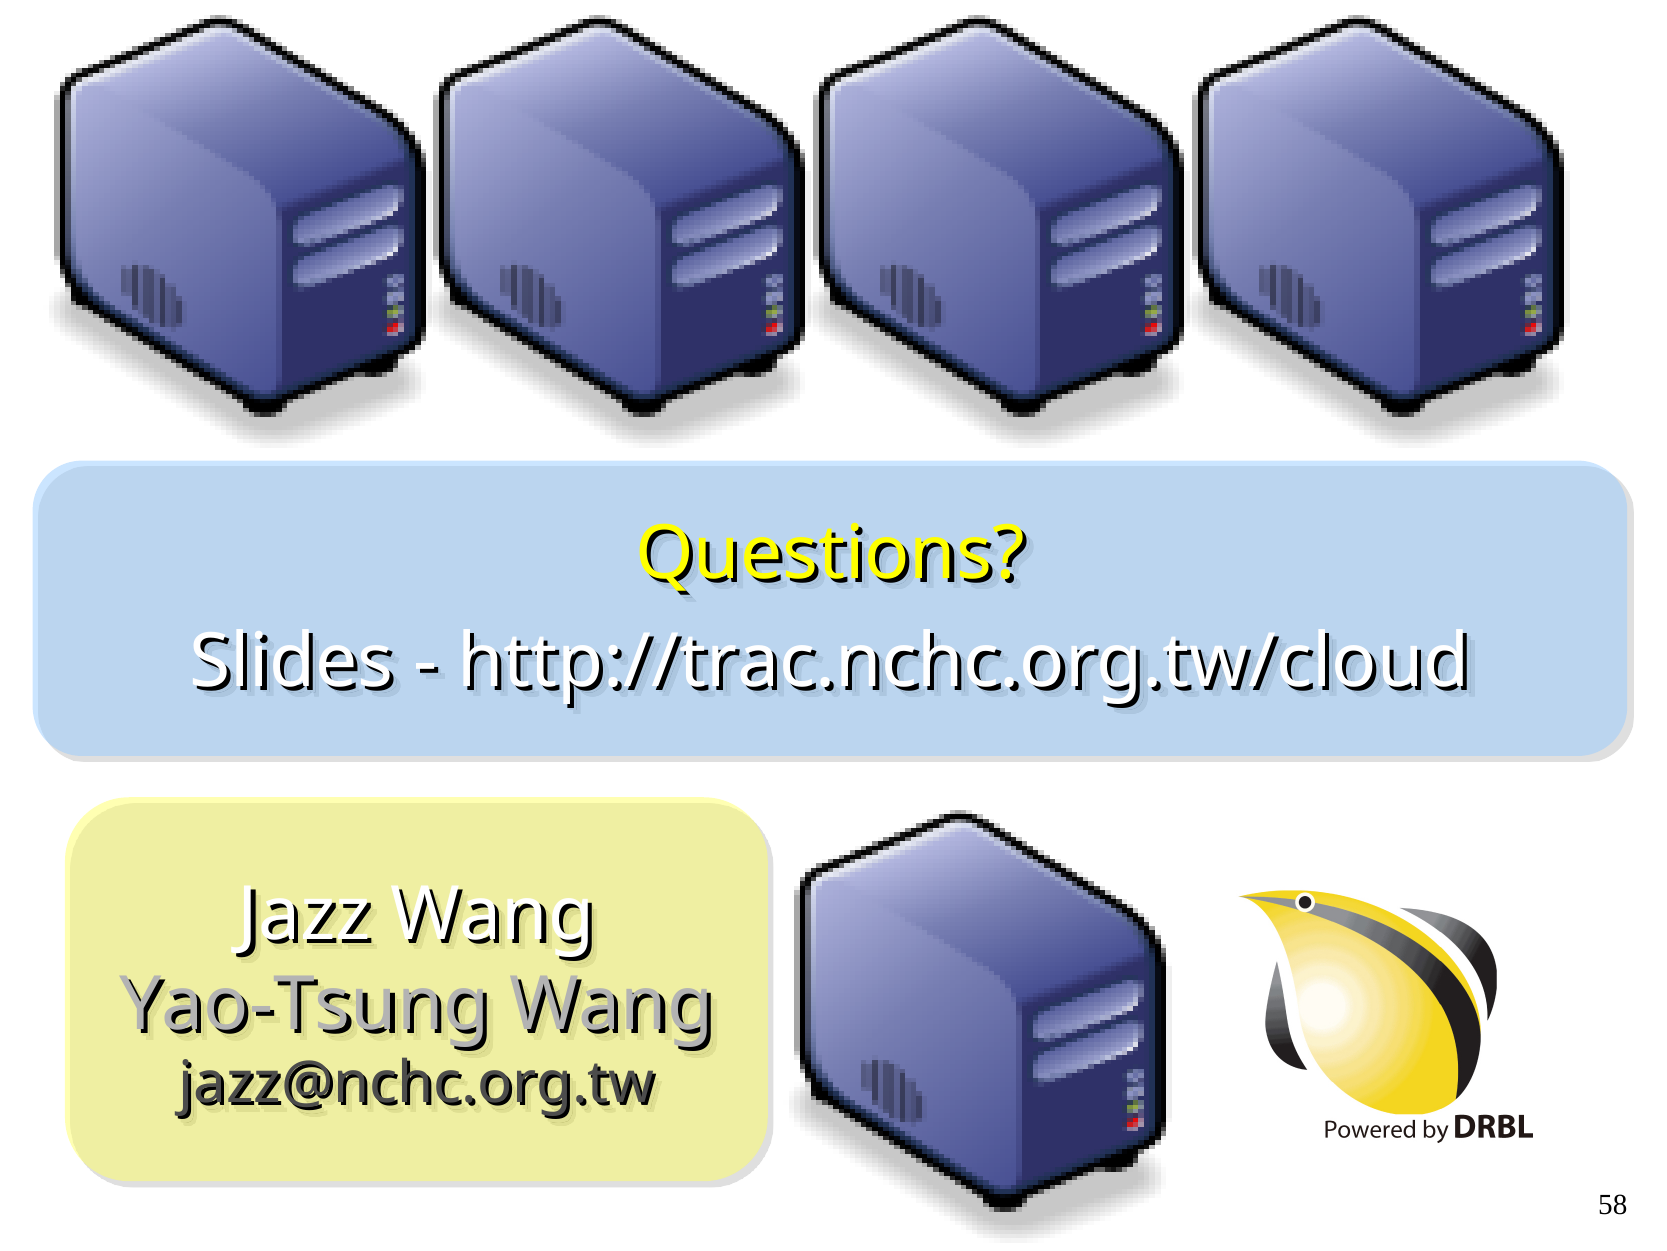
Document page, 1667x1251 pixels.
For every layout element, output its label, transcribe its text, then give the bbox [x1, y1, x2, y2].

text_box Questions? Slides - http://trac.nchc.org.tw/cloud [32, 460, 1628, 756]
picture [27, 2, 1609, 502]
picture [767, 797, 1211, 1251]
text_box Jazz Wang Yao-Tsung Wang jazz@nchc.org.tw [64, 797, 767, 1182]
picture [1224, 874, 1548, 1152]
